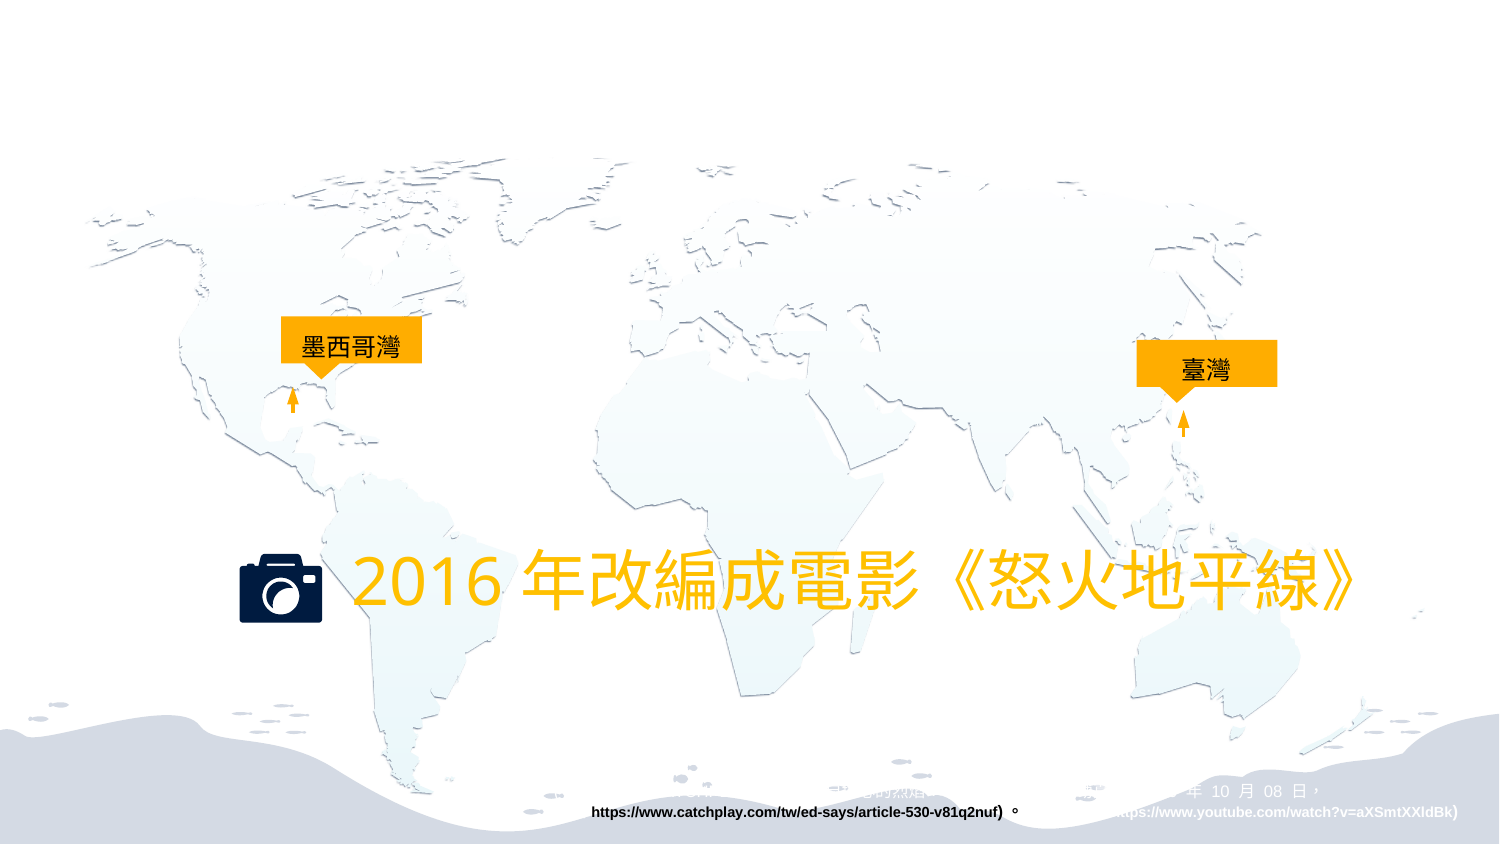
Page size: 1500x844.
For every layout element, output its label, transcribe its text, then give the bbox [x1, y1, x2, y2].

text_box [354, 434, 380, 445]
text_box [239, 553, 323, 623]
text_box [1210, 519, 1217, 535]
text_box [1185, 484, 1205, 502]
text_box [1122, 433, 1132, 442]
text_box [1055, 178, 1081, 183]
text_box [396, 154, 638, 245]
text_box [1229, 725, 1246, 740]
text_box [1176, 269, 1212, 310]
text_box [320, 173, 368, 185]
text_box [1131, 496, 1174, 539]
text_box [592, 172, 1263, 539]
text_box [312, 418, 356, 435]
text_box [1072, 504, 1113, 539]
text_box [727, 645, 815, 696]
text_box [444, 776, 456, 782]
text_box [374, 176, 393, 183]
text_box [1166, 408, 1173, 425]
text_box [382, 166, 397, 172]
text_box [371, 645, 479, 794]
text_box [338, 440, 347, 445]
text_box [628, 264, 648, 283]
text_box [695, 163, 739, 177]
text_box [1206, 310, 1234, 339]
text_box [850, 645, 863, 654]
text_box 臺灣 [1136, 339, 1278, 403]
text_box [938, 166, 953, 172]
text_box [645, 250, 673, 290]
text_box [1225, 531, 1239, 539]
text_box [84, 184, 477, 595]
text_box (資料來源：CATCHPLAY(2016).來自地心的烈焰：《怒火地平線》浩劫真相. 2016 年 10 月 08 日， 取自https://www.catchplay.com/tw/ed-says/article-530-v81q2nuf)。預告片取自https://www.youtube.com/watch?v=aXSmtXXldBk) [539, 773, 1500, 828]
text_box [1005, 483, 1014, 501]
text_box [423, 208, 433, 213]
text_box [1299, 696, 1376, 755]
text_box [1175, 521, 1200, 539]
text_box [588, 216, 623, 229]
text_box [907, 161, 937, 168]
text_box [84, 206, 124, 226]
text_box 墨西哥灣 [281, 316, 422, 380]
text_box [820, 176, 860, 200]
text_box [1171, 440, 1200, 482]
text_box [1164, 475, 1174, 490]
text_box 2016年改編成電影《怒火地平線》 [351, 539, 1430, 645]
text_box [1183, 472, 1190, 487]
text_box [1130, 645, 1301, 720]
